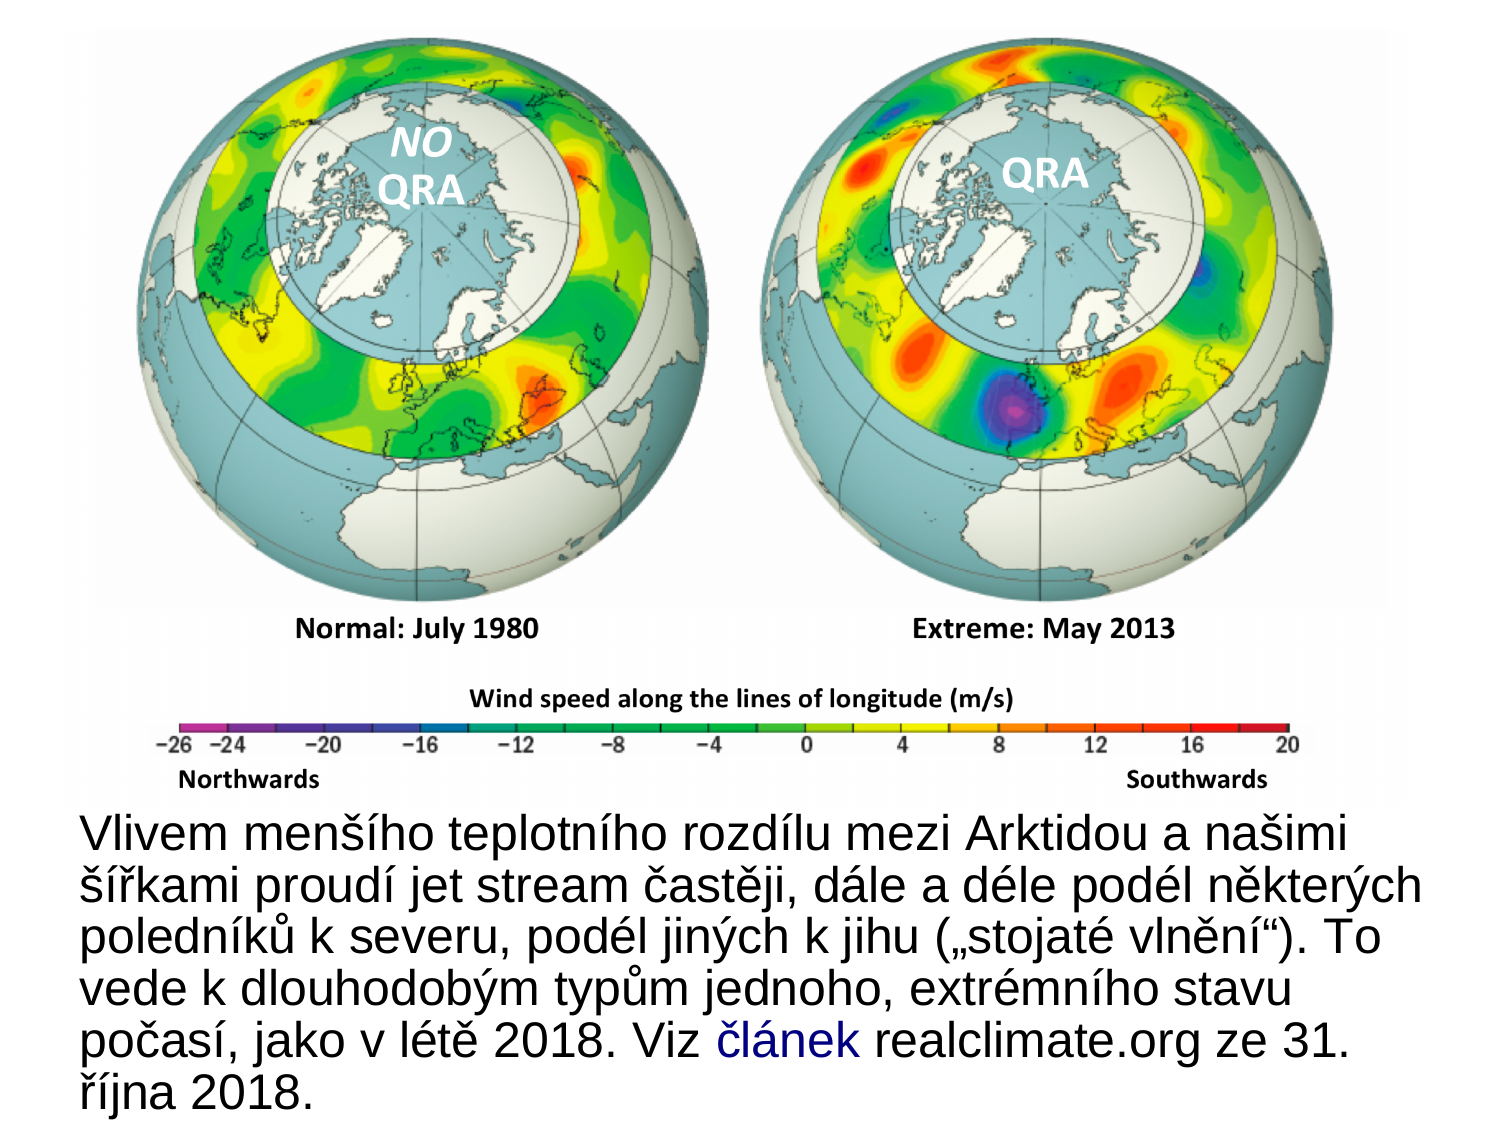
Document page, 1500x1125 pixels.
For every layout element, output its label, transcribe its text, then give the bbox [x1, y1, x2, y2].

picture [60, 27, 1407, 808]
title Vlivem menšího teplotního rozdílu mezi Arktidou a našimi šířkami proudí jet stream častěji, dále a déle podél některých poledníků k severu, podél jiných k jihu („stojaté vlnění“). To vede k dlouhodobým typům jednoho, extrémního stavu počasí, jako v létě 2018. Viz článek realclimate.org ze 31. října 2018. [79, 807, 1430, 1122]
